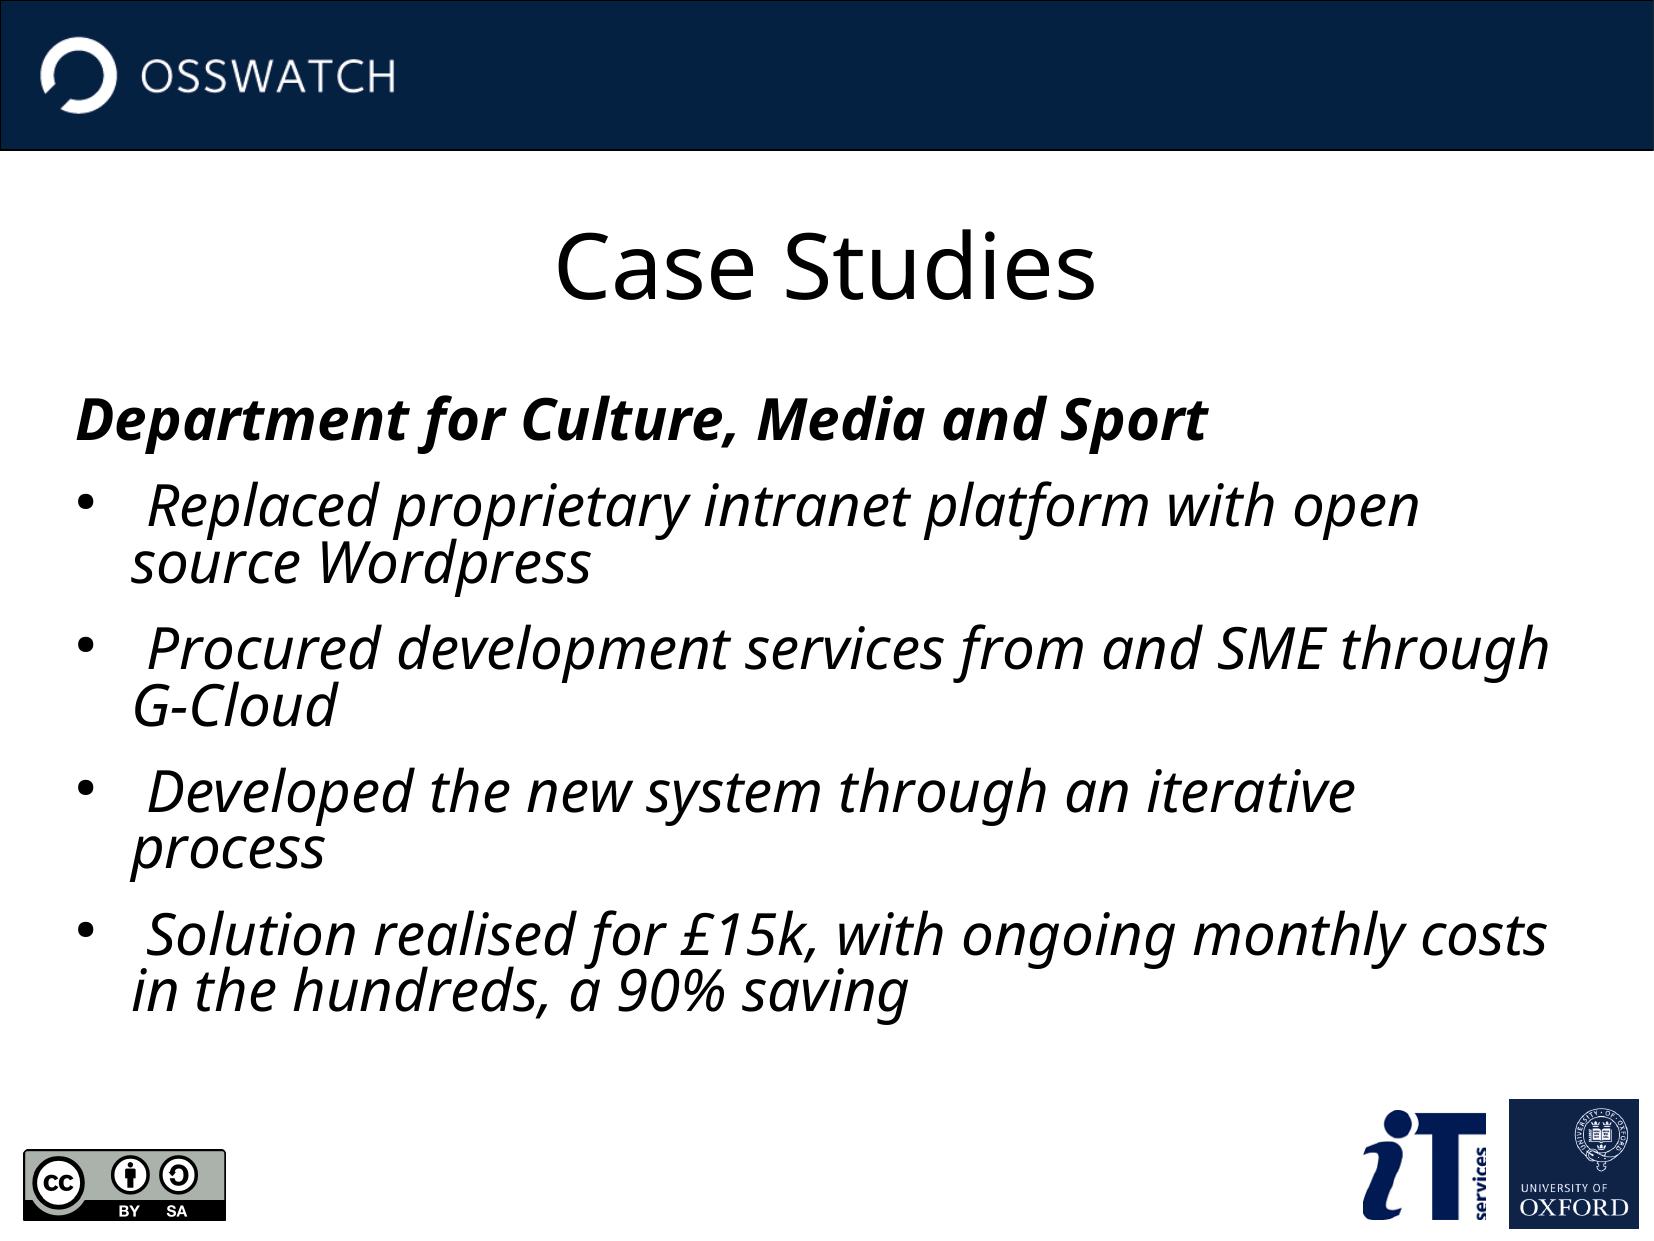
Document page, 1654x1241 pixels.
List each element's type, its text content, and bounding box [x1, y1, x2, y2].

picture [12, 12, 426, 141]
picture [1363, 1151, 1486, 1220]
picture [1509, 1099, 1639, 1229]
title Case Studies [82, 169, 1570, 376]
list Department for Culture, Media and Sport Replaced proprietary intranet platform with open source Wordpress Procured development services from and SME through G-Cloud Developed the new system through an iterative process Solution realised for £15k, with ongoing monthly costs in the hundreds, a 90% saving [75, 395, 1563, 1151]
picture [23, 1149, 226, 1221]
